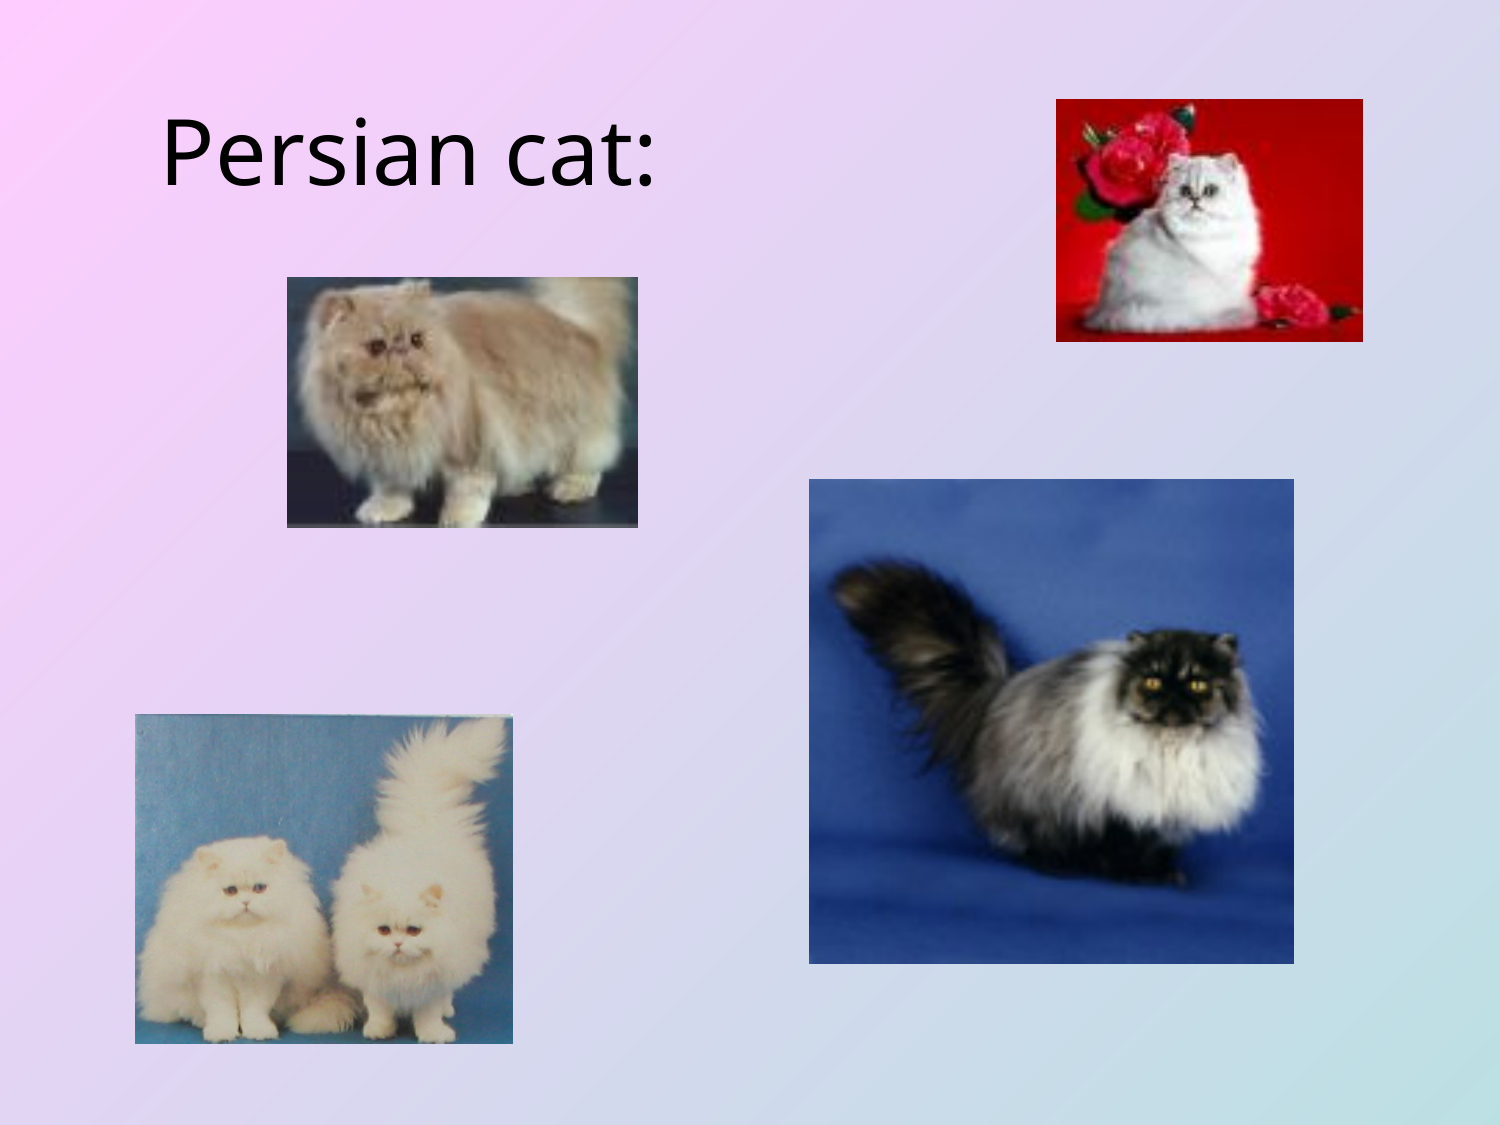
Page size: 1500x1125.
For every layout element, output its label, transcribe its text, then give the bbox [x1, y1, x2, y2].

picture [135, 714, 513, 1044]
chart [1057, 101, 1365, 346]
picture [1056, 99, 1363, 342]
chart [289, 278, 641, 529]
chart [135, 716, 514, 1048]
title Persian cat: [0, 54, 1085, 243]
picture [809, 479, 1294, 965]
picture [287, 277, 638, 528]
